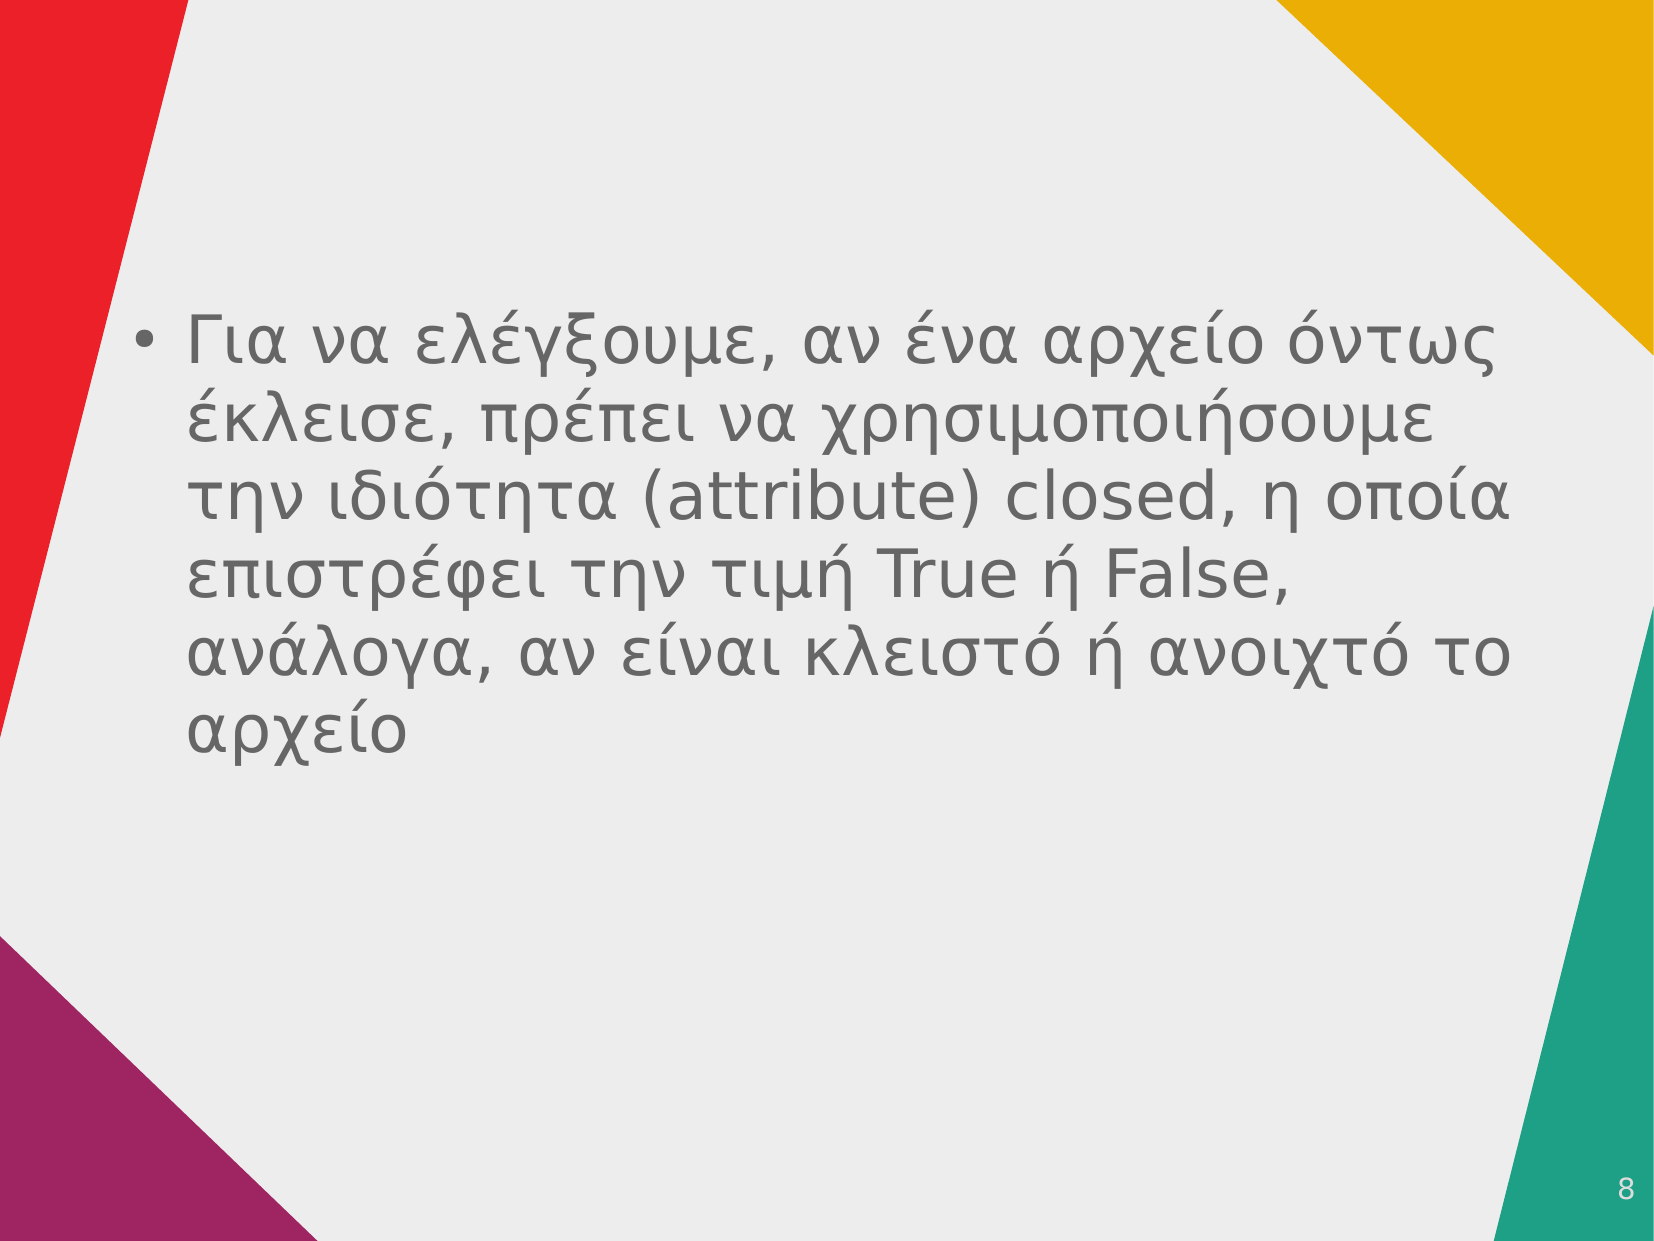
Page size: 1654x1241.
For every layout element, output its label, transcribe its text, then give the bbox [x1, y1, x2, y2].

list Για να ελέγξουμε, αν ένα αρχείο όντως έκλεισε, πρέπει να χρησιμοποιήσουμε την ιδιότητα (attribute) closed, η οποία επιστρέφει την τιμή True ή False, ανάλογα, αν είναι κλειστό ή ανοιχτό το αρχείο [114, 302, 1539, 1033]
